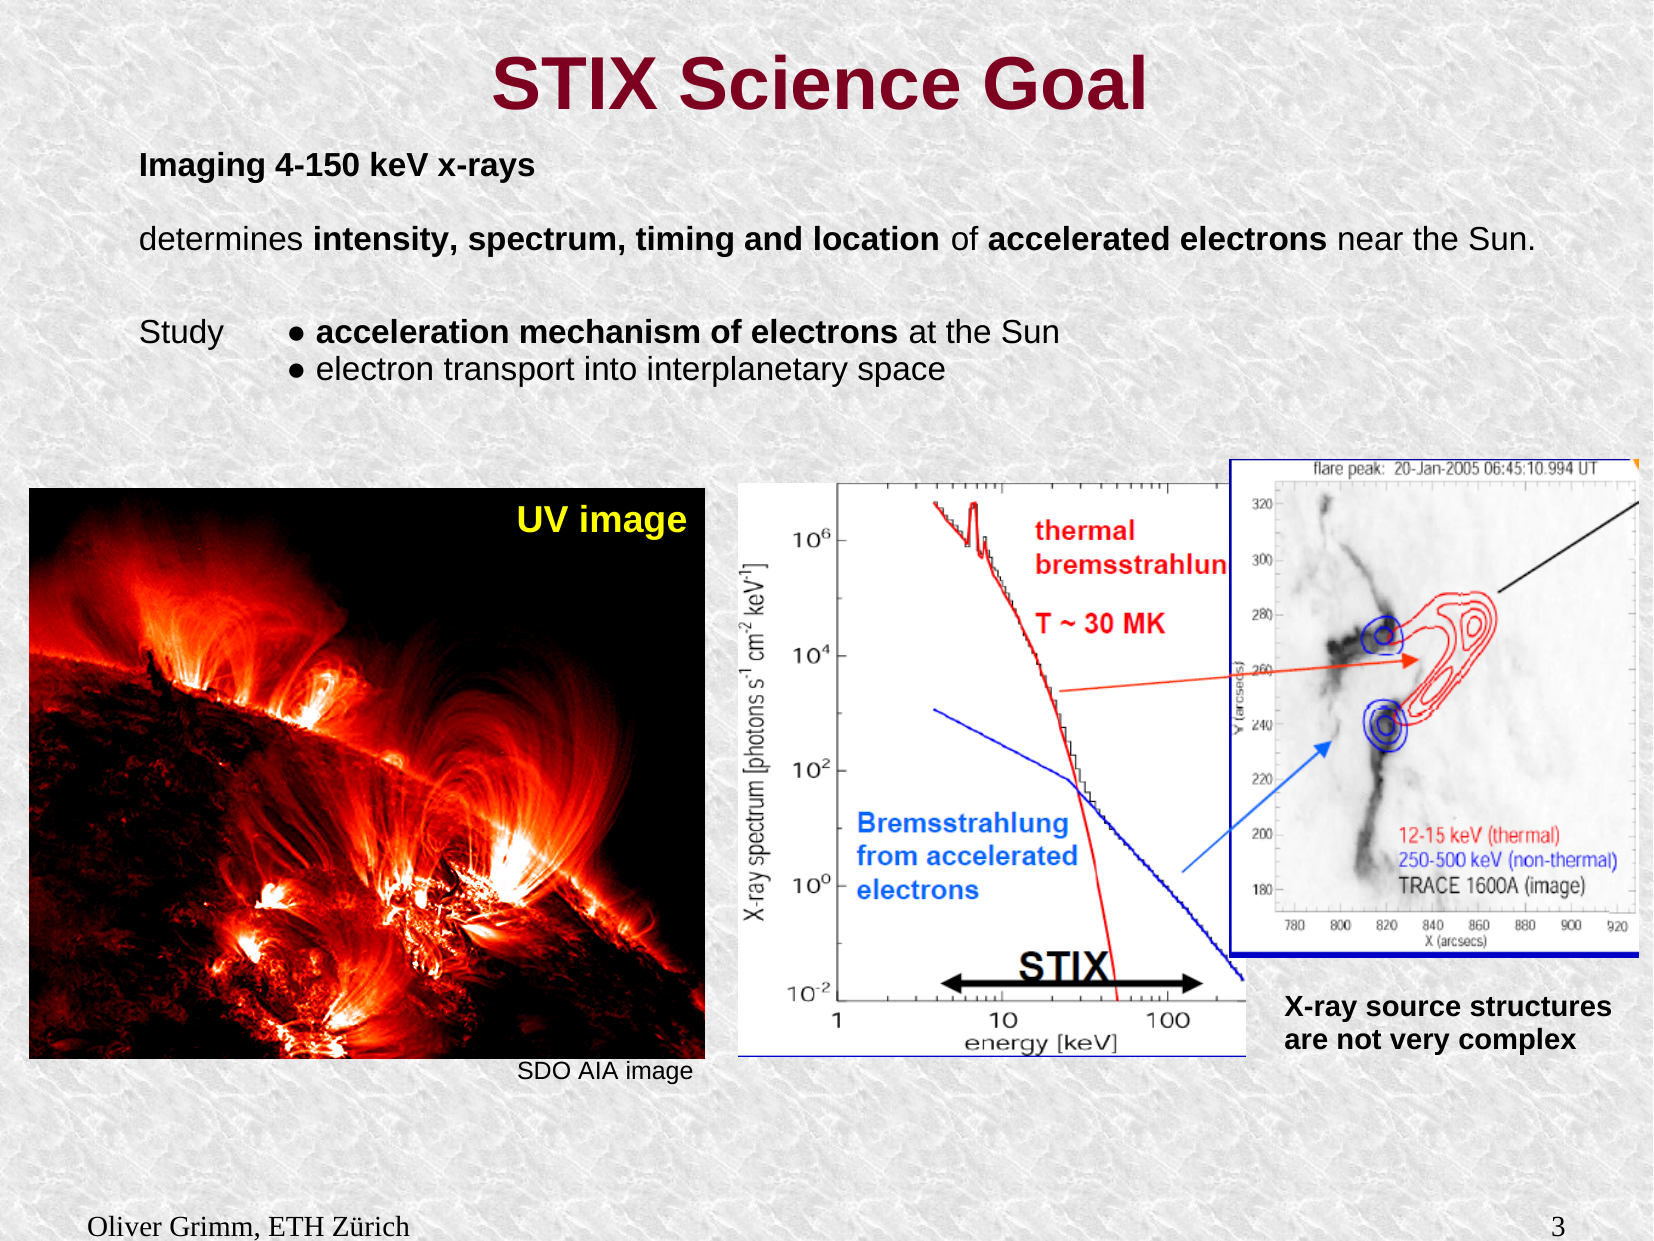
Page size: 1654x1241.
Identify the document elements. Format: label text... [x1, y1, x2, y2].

text_box UV image [501, 490, 703, 548]
title STIX Science Goal [76, 19, 1565, 148]
text_box Imaging 4-150 keV x-rays determines intensity, spectrum, timing and location of accelerated electrons near the Sun. Study ● acceleration mechanism of electrons at the Sun ● electron transport into interplanetary space [124, 139, 1552, 395]
text_box SDO AIA image [502, 1049, 709, 1093]
picture [0, 0, 1654, 1241]
text_box X-ray source structures are not very complex [1269, 982, 1627, 1063]
